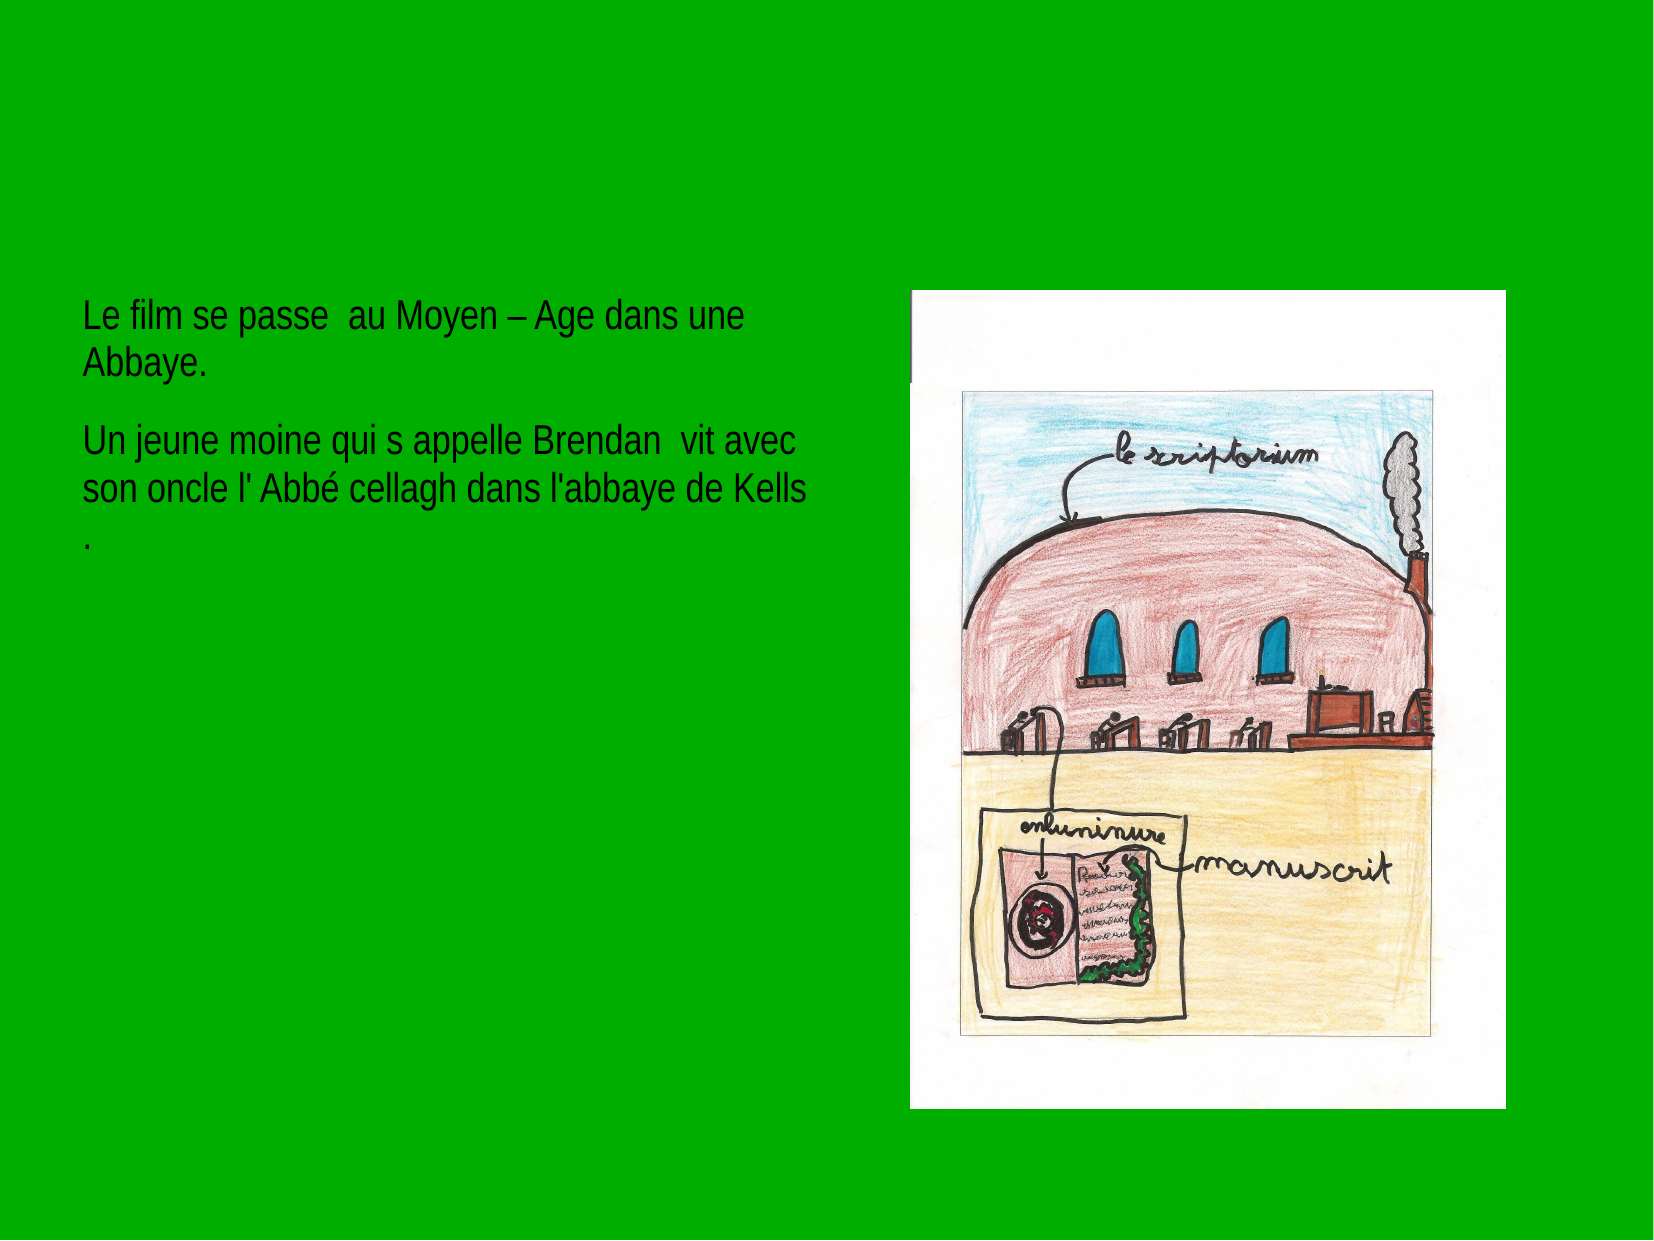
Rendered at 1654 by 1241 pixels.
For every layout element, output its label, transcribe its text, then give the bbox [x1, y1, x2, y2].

list Le film se passe au Moyen – Age dans une Abbaye. Un jeune moine qui s appelle Brendan vit avec son oncle l' Abbé cellagh dans l'abbaye de Kells . [82, 290, 809, 1109]
picture [910, 290, 1506, 1109]
